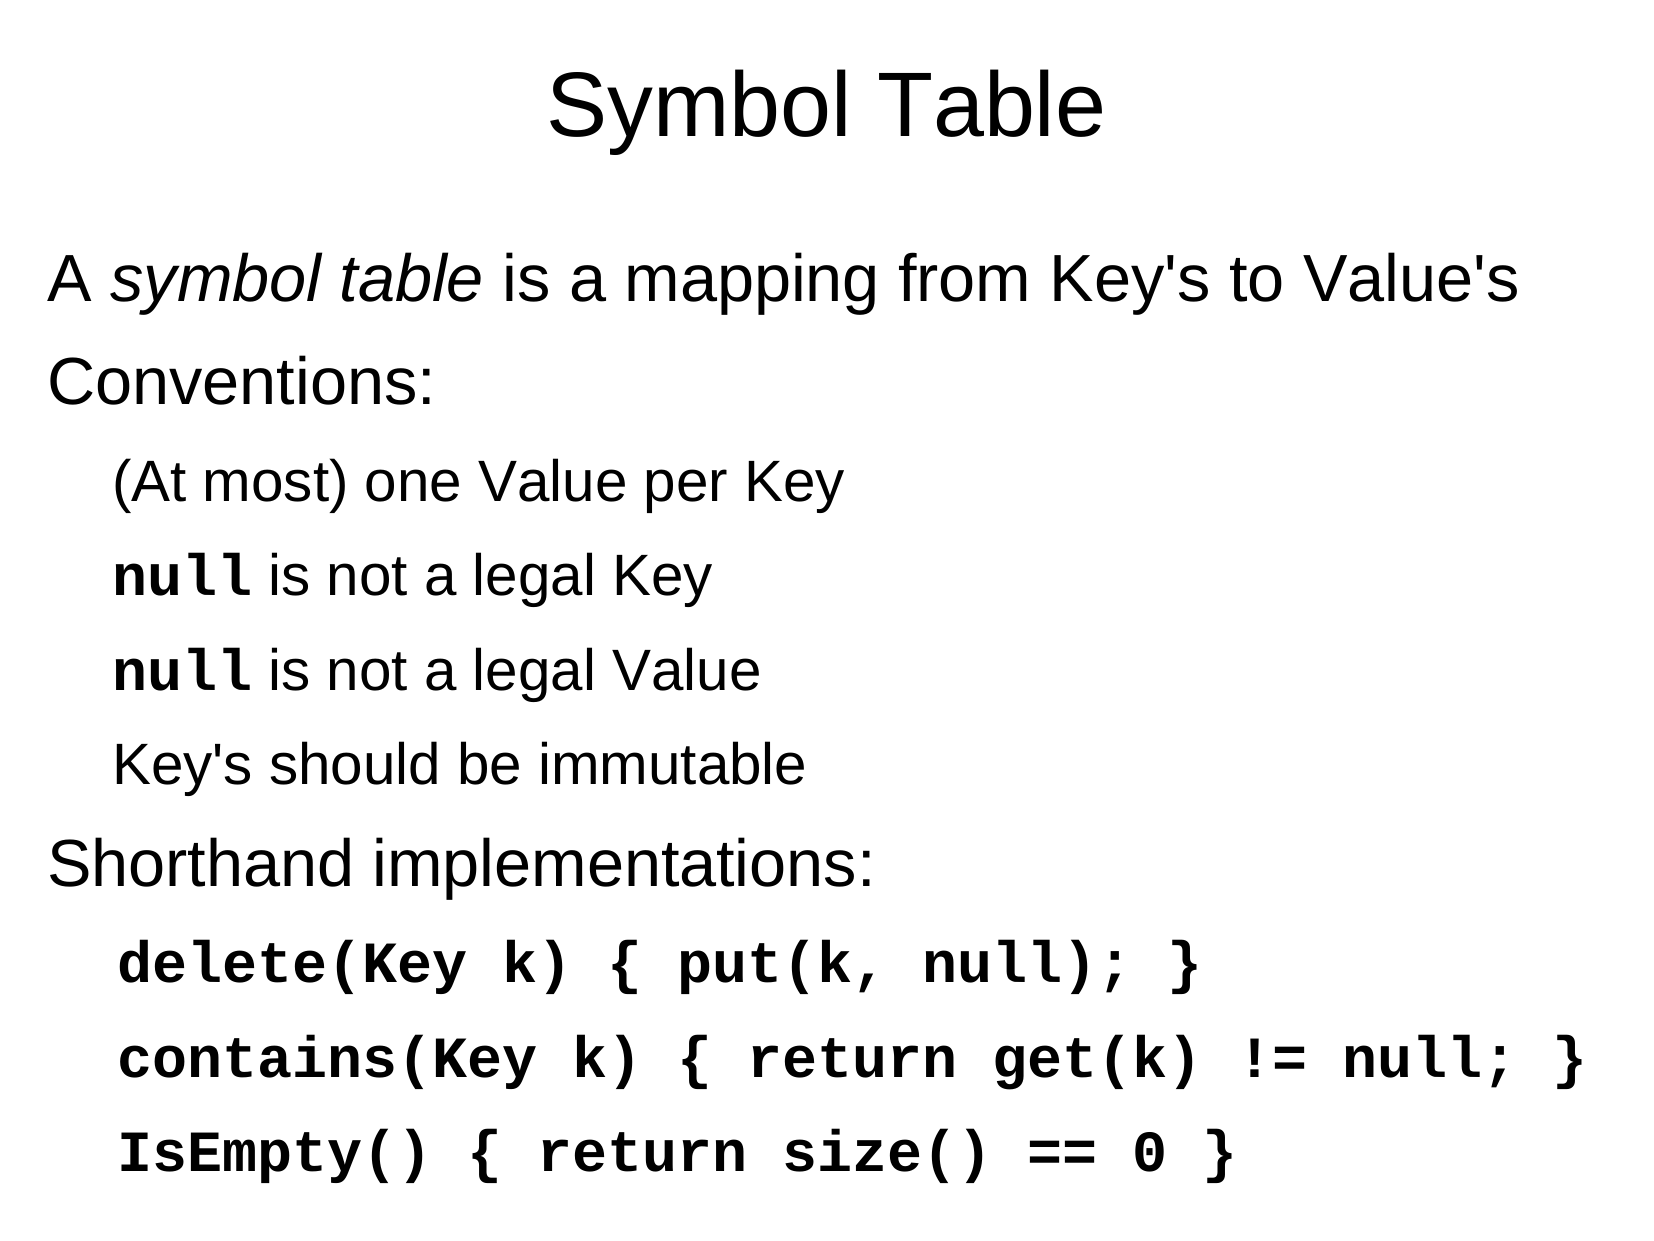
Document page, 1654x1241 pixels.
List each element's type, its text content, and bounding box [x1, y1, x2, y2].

title Symbol Table [82, 2, 1571, 210]
list A symbol table is a mapping from Key's to Value's Conventions: (At most) one Value per Key null is not a legal Key null is not a legal Value Key's should be immutable Shorthand implementations: delete(Key k) { put(k, null); } contains(Key k) { return get(k) != null; } IsEmpty() { return size() == 0 } [47, 237, 1619, 1195]
